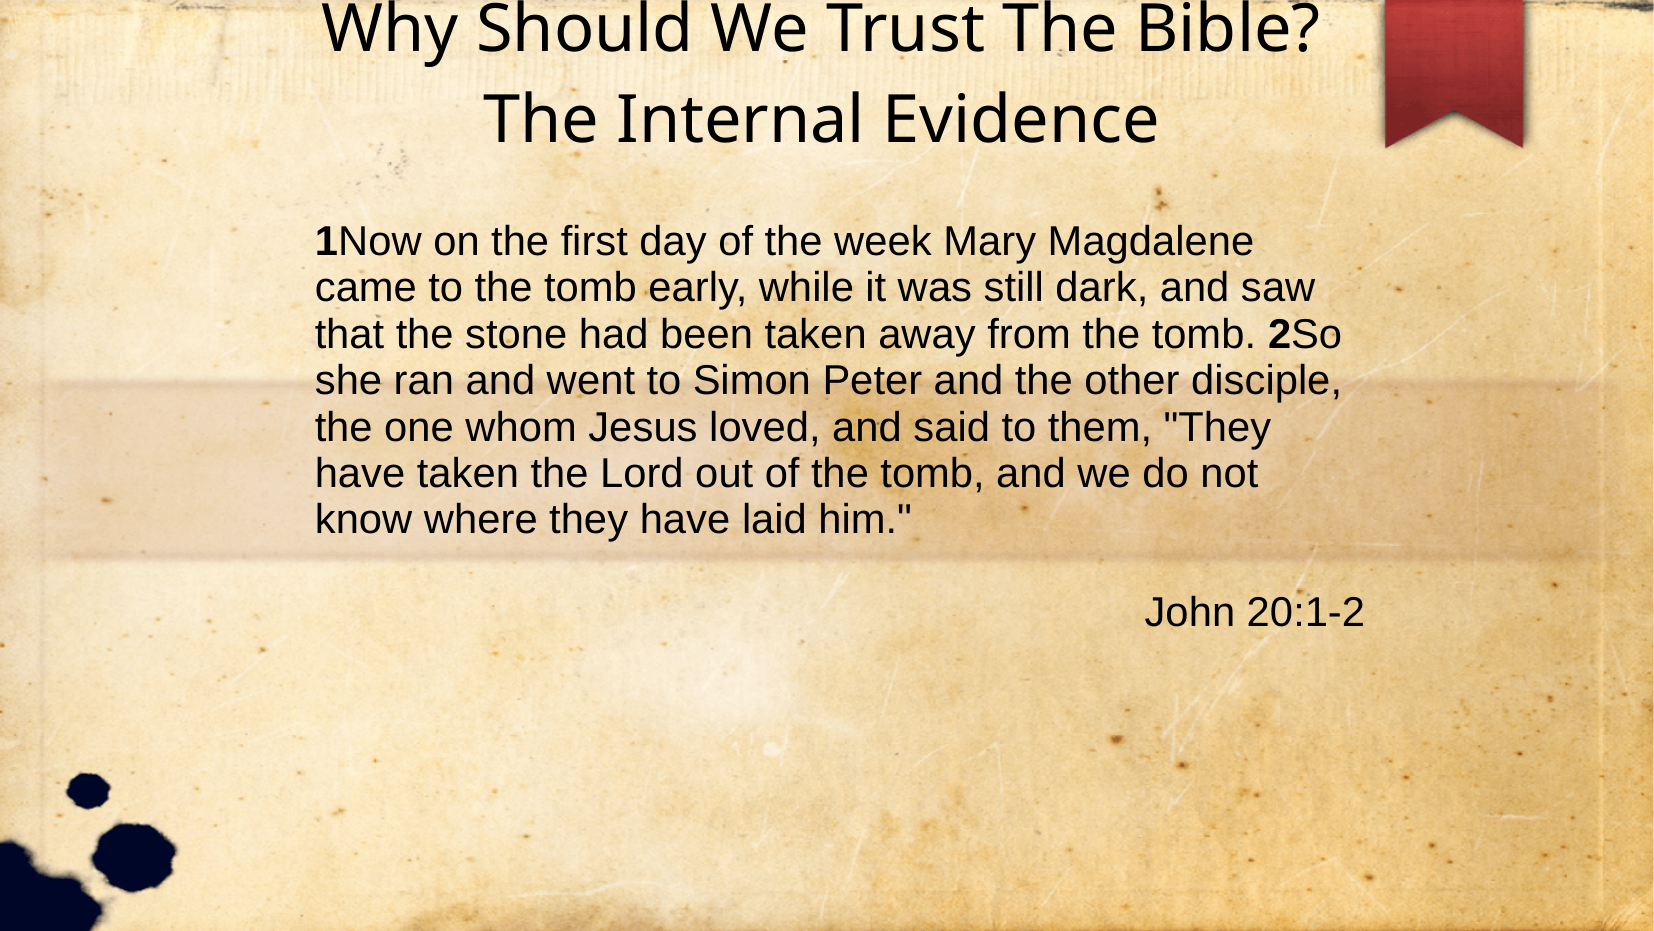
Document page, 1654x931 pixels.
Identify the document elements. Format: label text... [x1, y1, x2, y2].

text_box 1Now on the first day of the week Mary Magdalene came to the tomb early, while it was still dark, and saw that the stone had been taken away from the tomb. 2So she ran and went to Simon Peter and the other disciple, the one whom Jesus loved, and said to them, "They have taken the Lord out of the tomb, and we do not know where they have laid him." John 20:1-2 [300, 210, 1381, 901]
picture [0, 0, 1654, 931]
title Why Should We Trust The Bible? The Internal Evidence [289, 0, 1355, 176]
